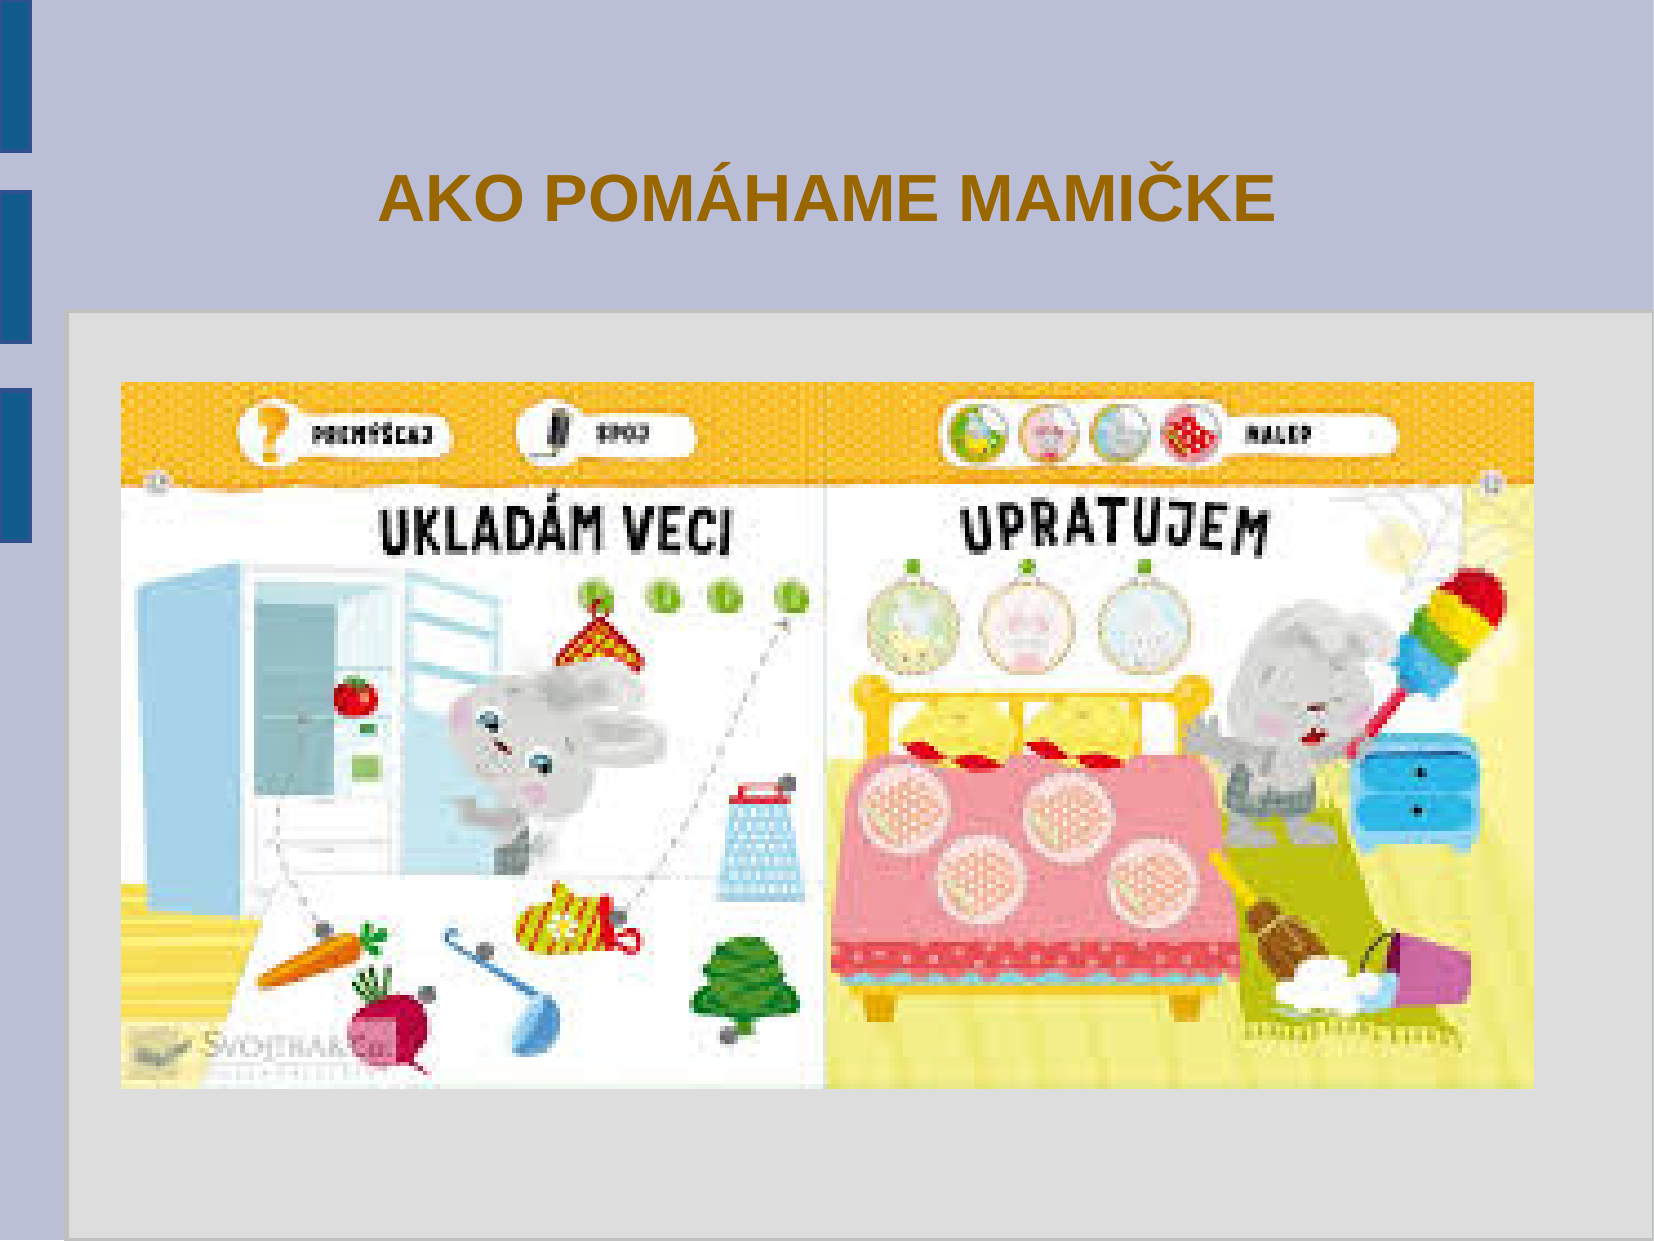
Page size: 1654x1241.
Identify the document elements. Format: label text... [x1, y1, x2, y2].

picture [121, 382, 1534, 1089]
title AKO POMÁHAME MAMIČKE [121, 91, 1534, 299]
